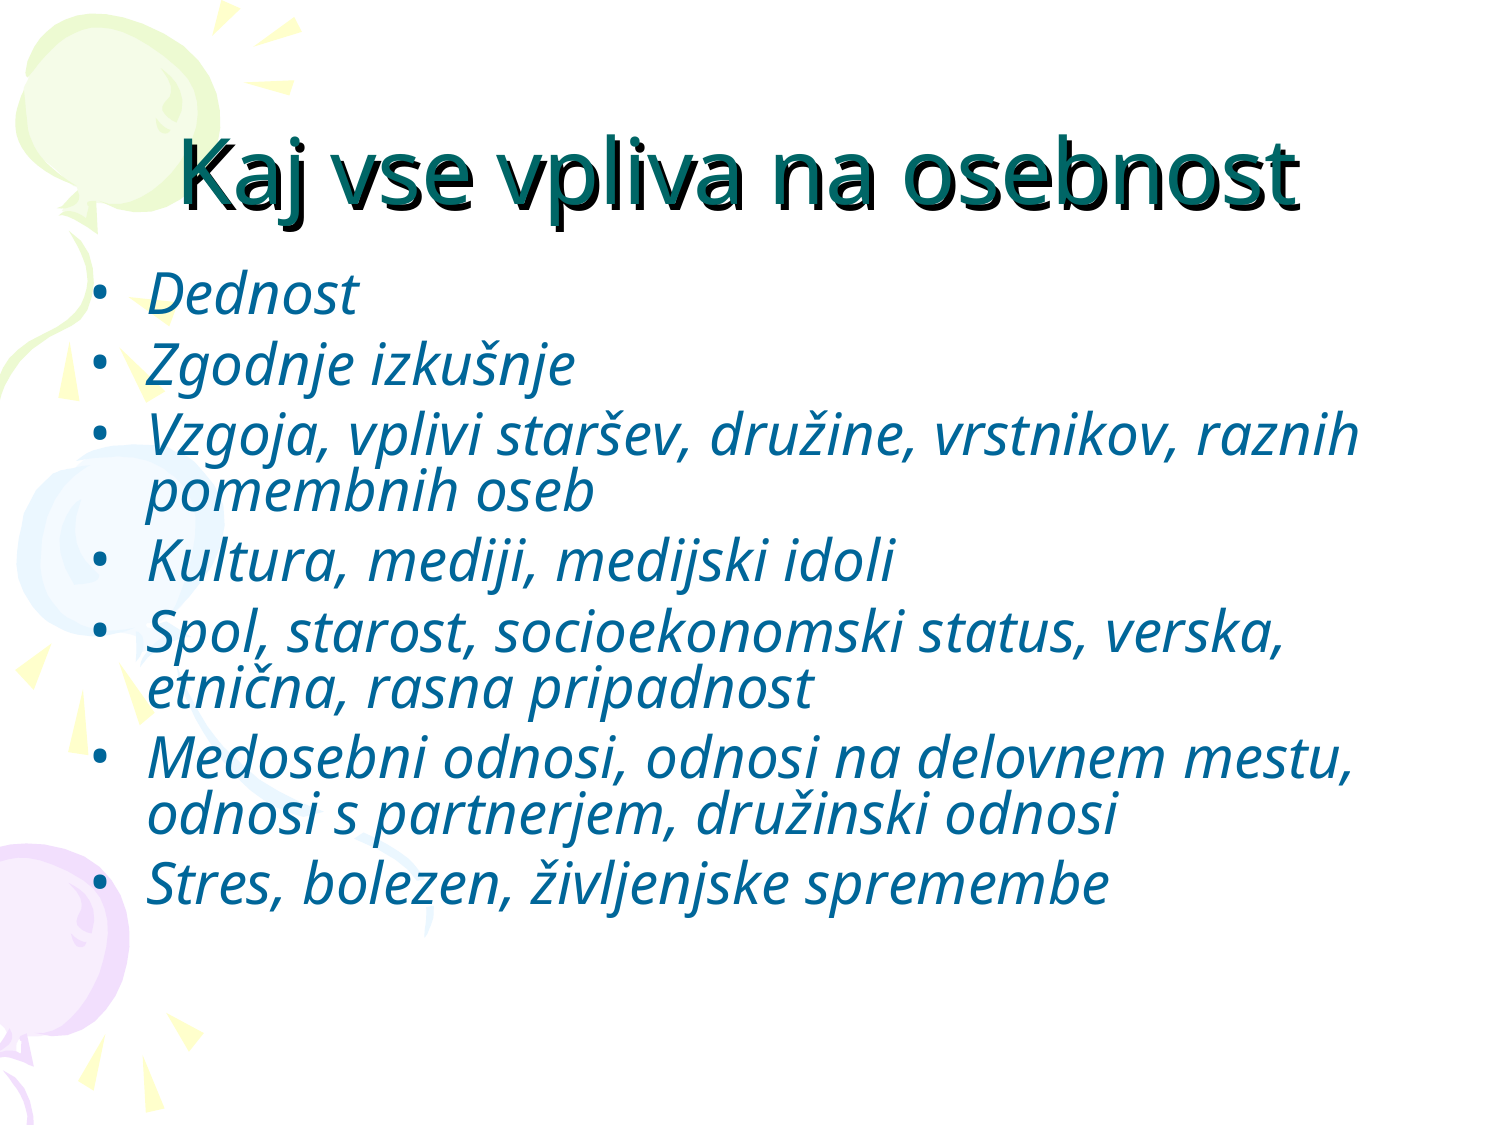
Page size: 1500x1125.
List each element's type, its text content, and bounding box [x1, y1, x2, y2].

title Kaj vse vpliva na osebnost [72, 16, 1426, 233]
list Dednost Zgodnje izkušnje Vzgoja, vplivi staršev, družine, vrstnikov, raznih pomembnih oseb Kultura, mediji, medijski idoli Spol, starost, socioekonomski status, verska, etnična, rasna pripadnost Medosebni odnosi, odnosi na delovnem mestu, odnosi s partnerjem, družinski odnosi Stres, bolezen, življenjske spremembe [75, 262, 1426, 994]
